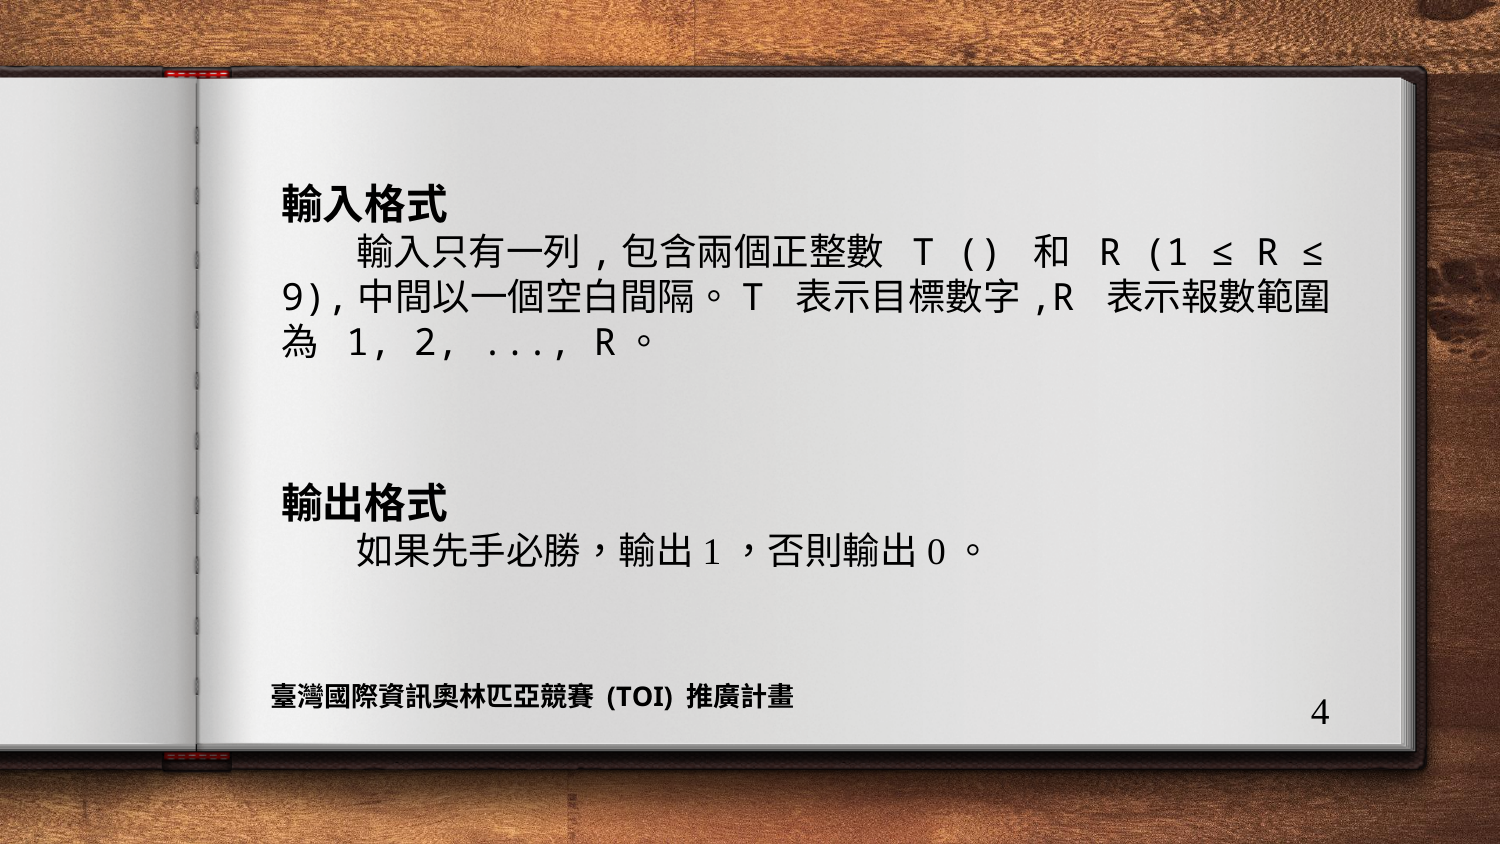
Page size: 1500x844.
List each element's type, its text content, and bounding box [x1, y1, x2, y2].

text_box 輸出格式 如果先手必勝，輸出1，否則輸出0。 [266, 470, 1368, 625]
text_box 輸入格式 輸入只有一列,包含兩個正整數 T () 和 R (1 ≤ R ≤ 9),中間以一個空白間隔。T 表示目標數字,R 表示報數範圍為 1, 2, ..., R。 [266, 171, 1356, 371]
text_box 4 [1295, 672, 1386, 737]
